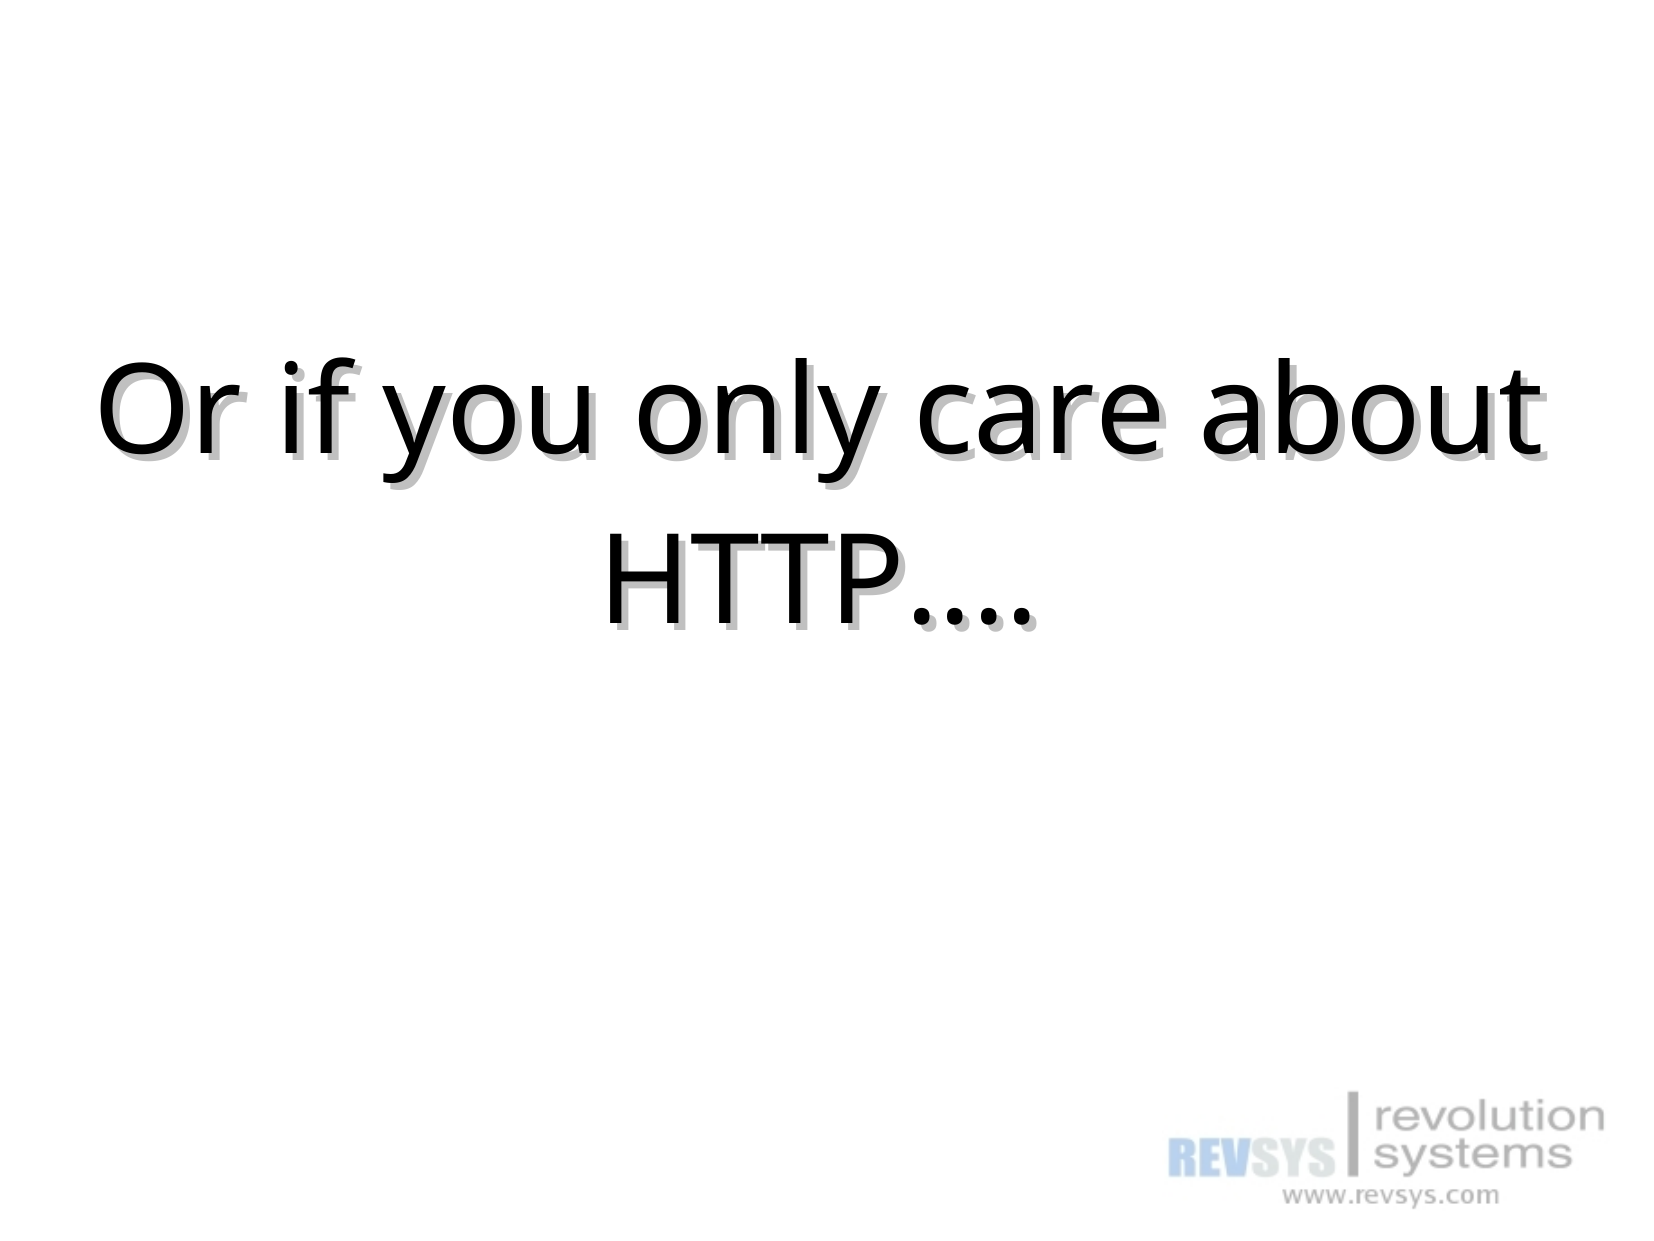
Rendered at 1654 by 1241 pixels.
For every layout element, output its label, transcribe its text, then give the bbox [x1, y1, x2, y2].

title Or if you only care about HTTP.... [75, 229, 1563, 751]
picture [1162, 1087, 1613, 1211]
